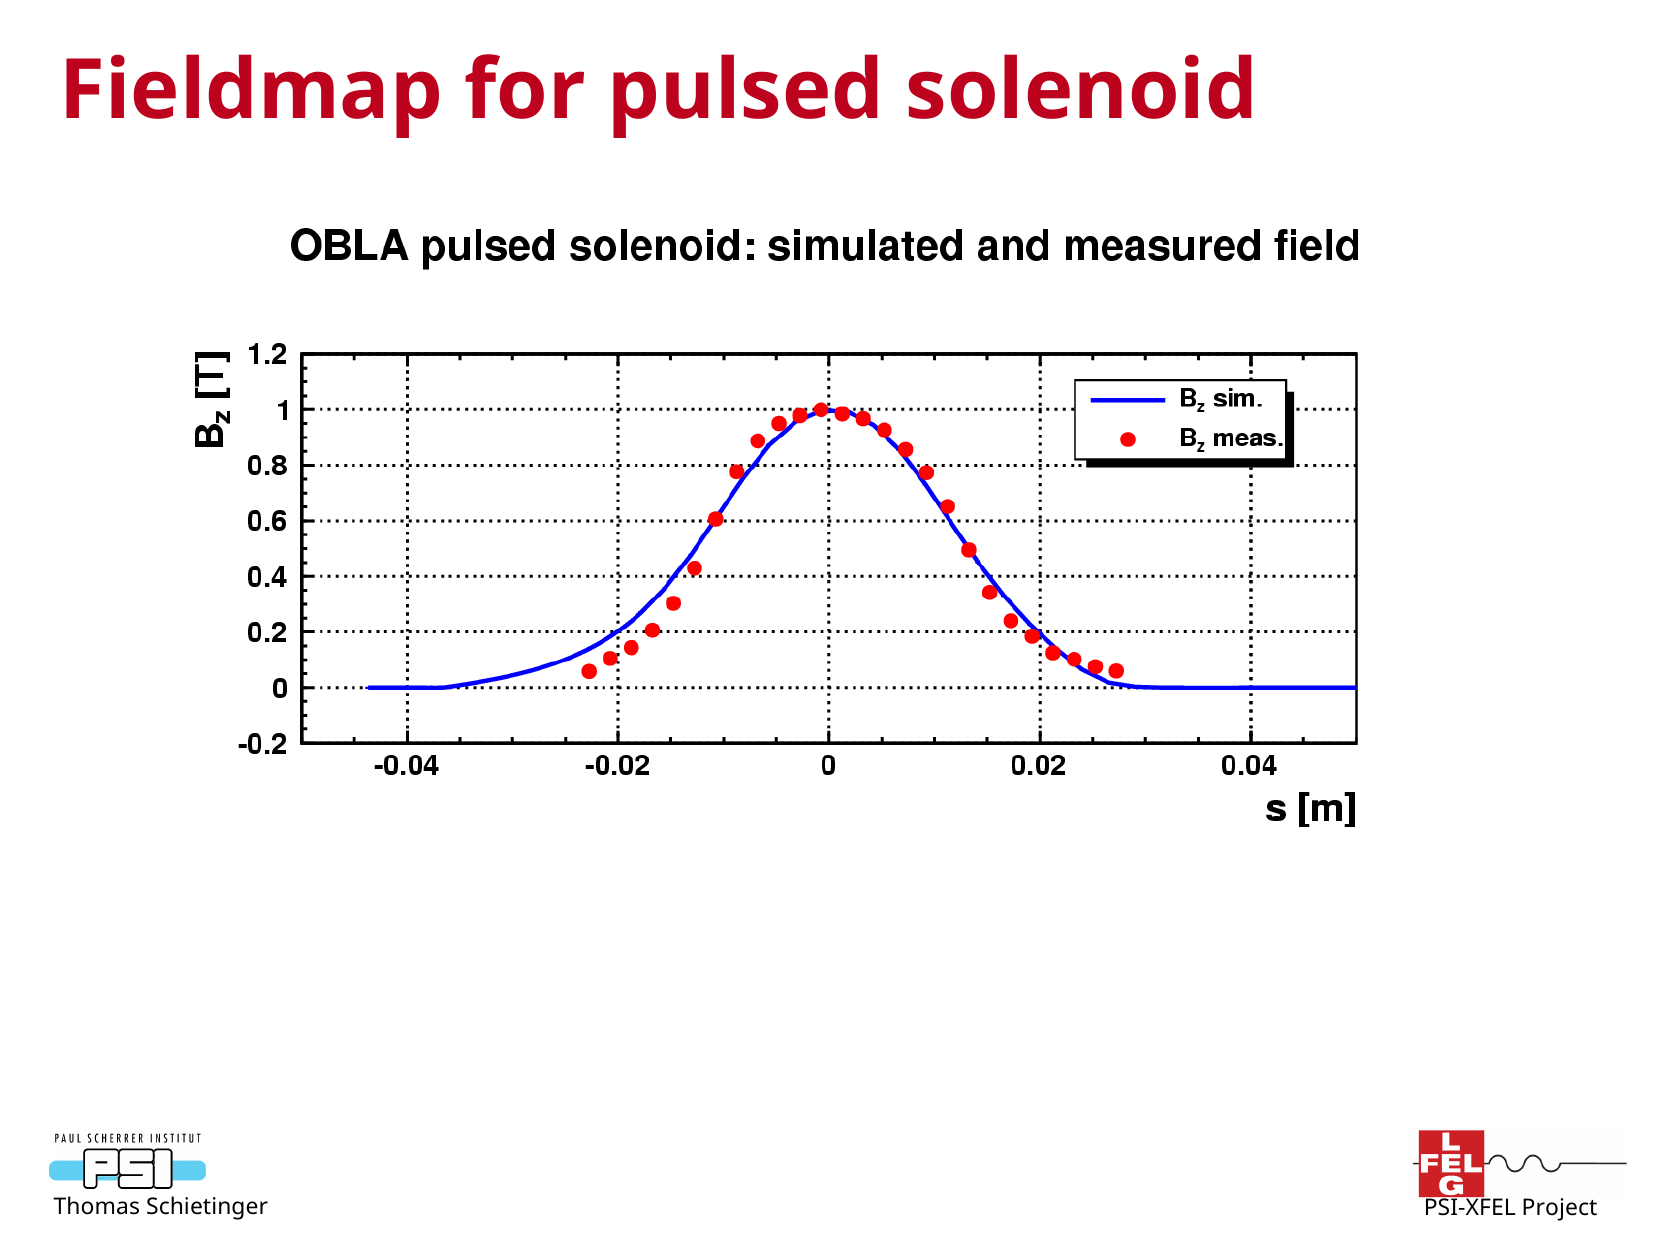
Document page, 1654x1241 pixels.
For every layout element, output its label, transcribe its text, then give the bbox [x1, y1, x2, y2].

title Fieldmap for pulsed solenoid [59, 17, 1327, 156]
picture [1411, 1125, 1628, 1202]
picture [49, 1133, 206, 1189]
picture [167, 203, 1449, 882]
